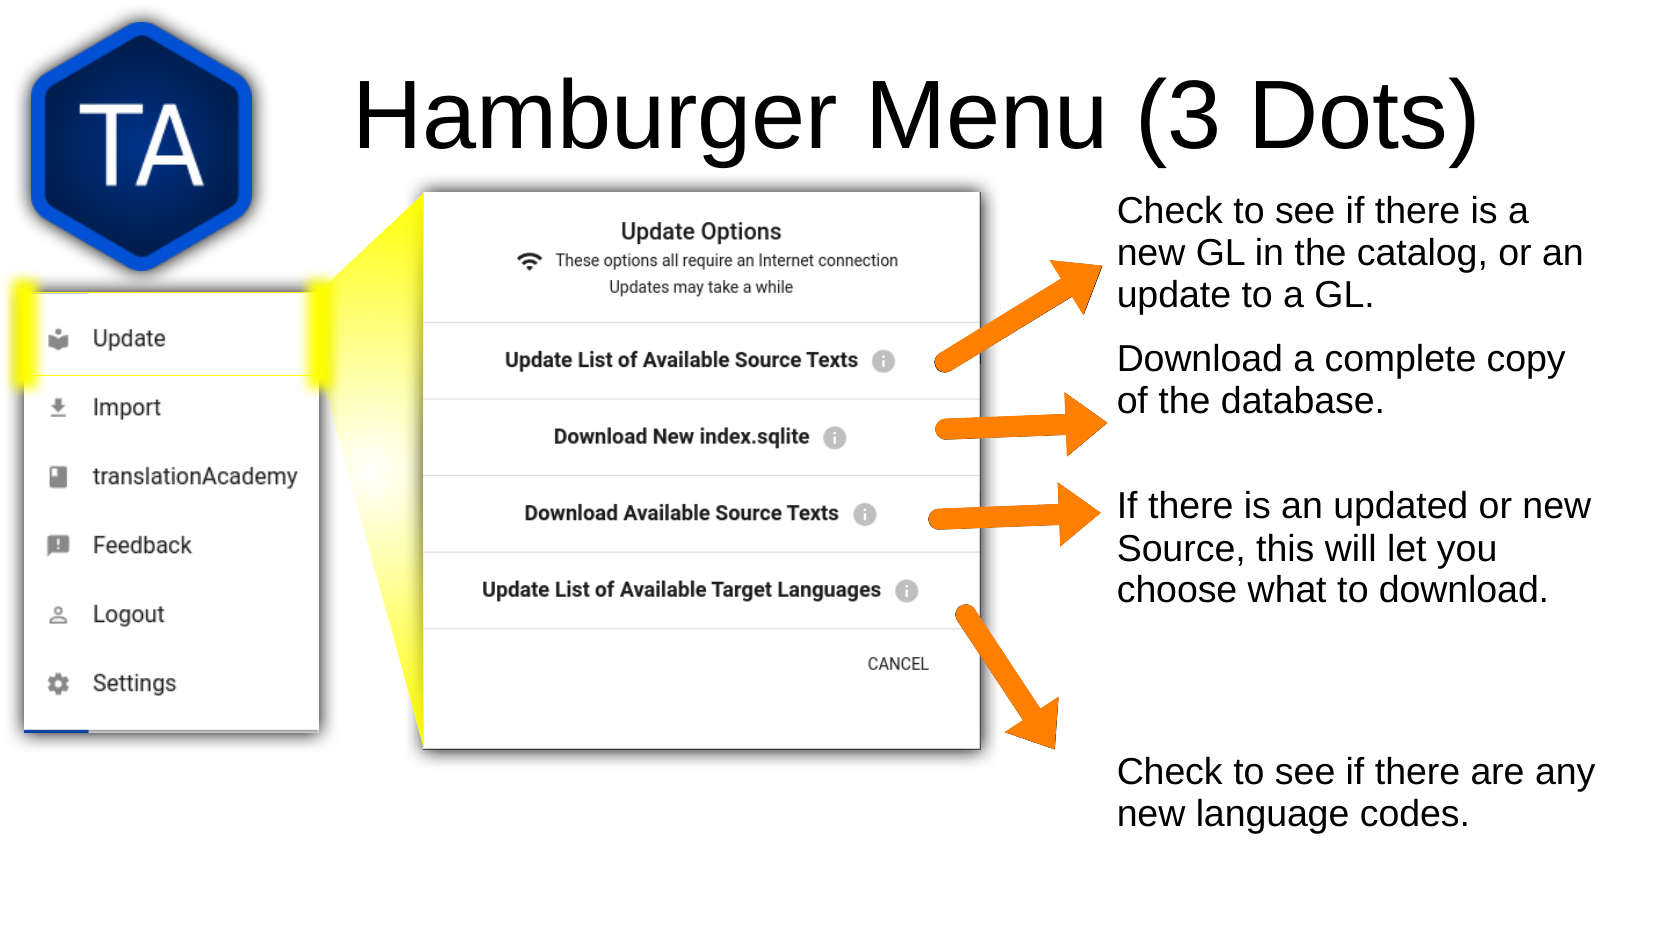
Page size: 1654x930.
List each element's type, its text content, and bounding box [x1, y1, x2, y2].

picture [31, 22, 252, 271]
text_box Check to see if there are any new language codes. [1102, 743, 1616, 904]
picture [45, 293, 300, 375]
text_box [327, 192, 424, 750]
text_box Download a complete copy of the database. [1102, 329, 1616, 490]
picture [24, 376, 319, 733]
text_box If there is an updated or new Source, this will let you choose what to download. [1102, 490, 1616, 638]
picture [424, 192, 981, 750]
title Hamburger Menu (3 Dots) [263, 37, 1571, 193]
text_box Check to see if there is a new GL in the catalog, or an update to a GL. [1102, 182, 1616, 329]
